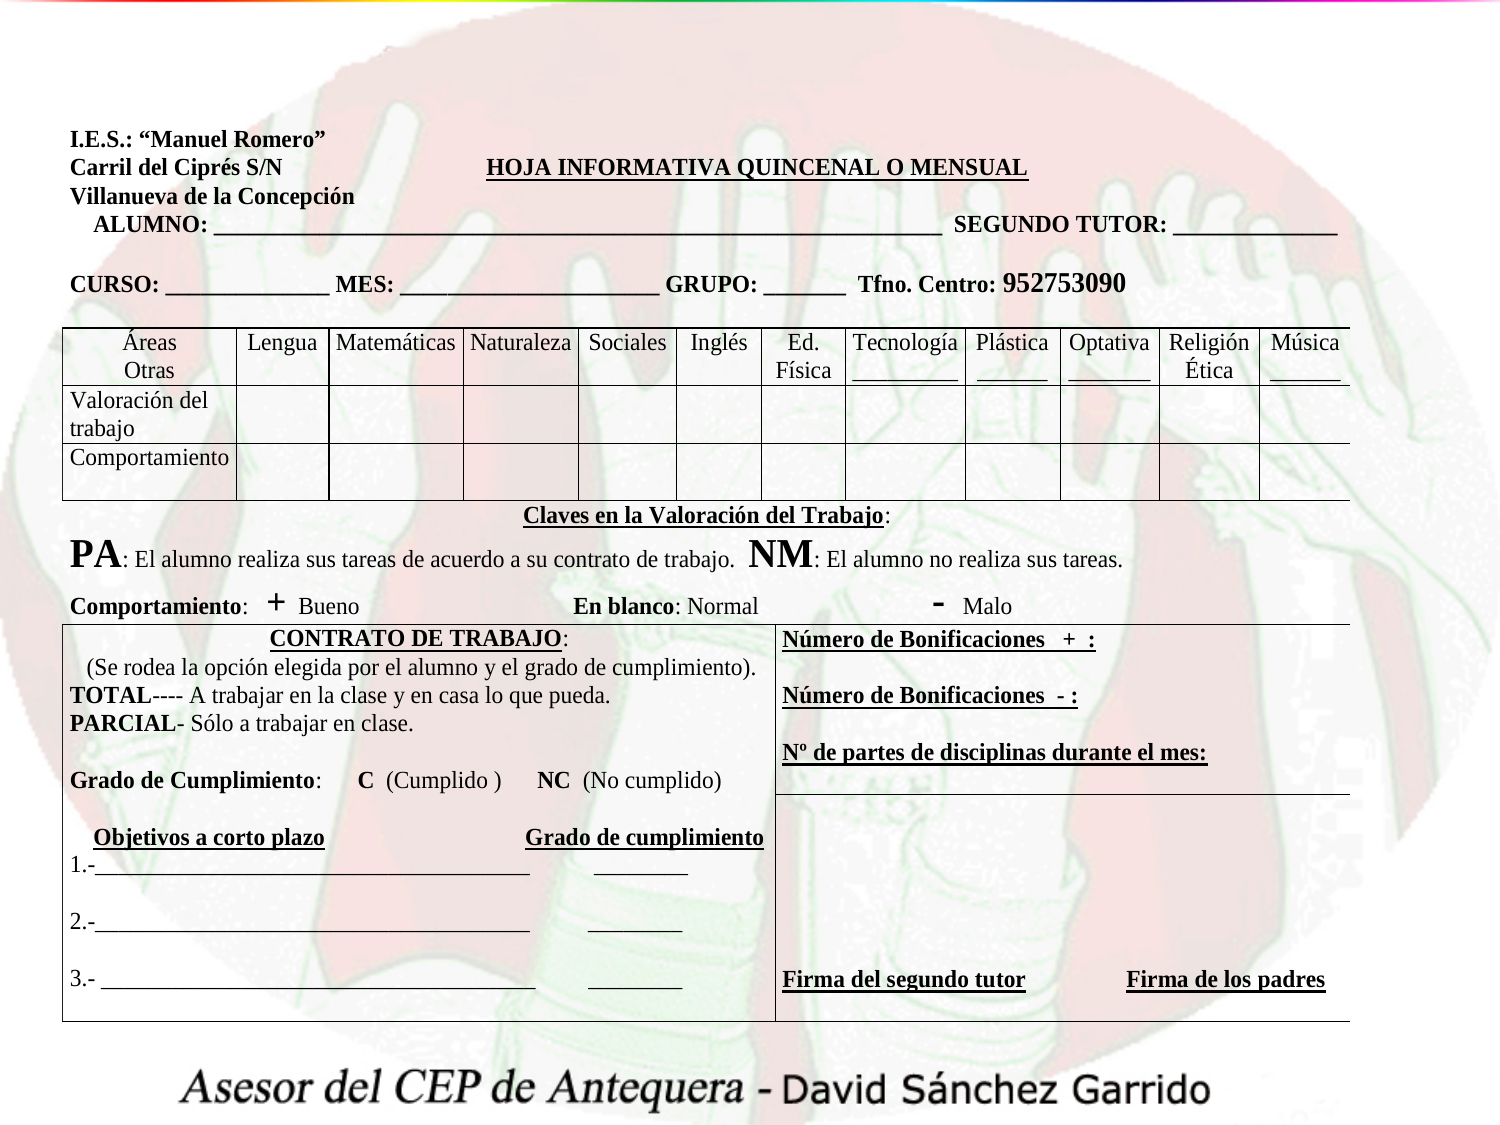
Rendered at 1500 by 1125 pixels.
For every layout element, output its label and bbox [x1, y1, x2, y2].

chart [62, 125, 1351, 1024]
picture [0, 0, 1500, 1125]
